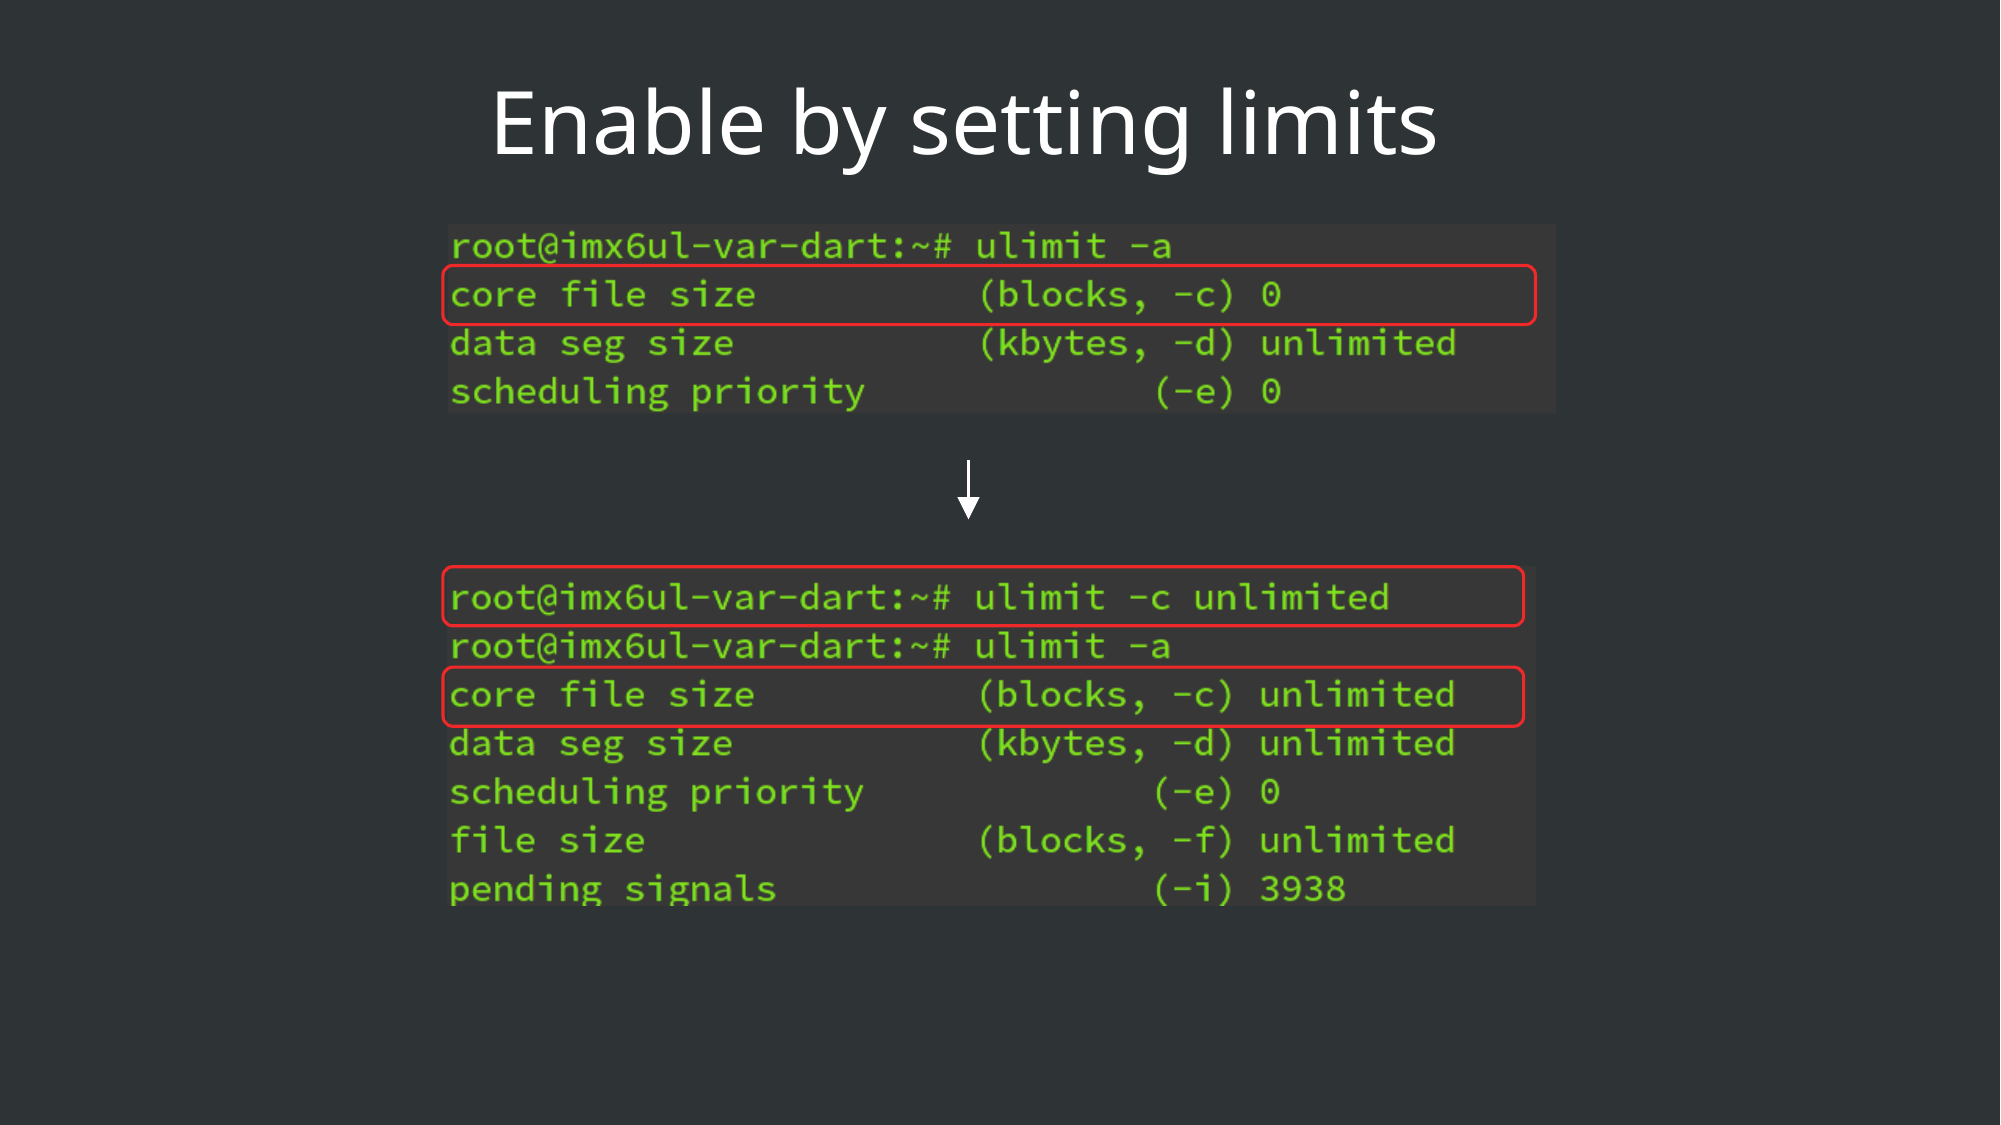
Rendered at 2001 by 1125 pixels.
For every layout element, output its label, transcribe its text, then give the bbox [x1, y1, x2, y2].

picture [448, 358, 1556, 413]
title Enable by setting limits [94, 0, 1835, 358]
text_box [0, 0, 2000, 1125]
picture [447, 569, 1522, 624]
picture [447, 669, 1522, 724]
picture [447, 566, 1536, 906]
